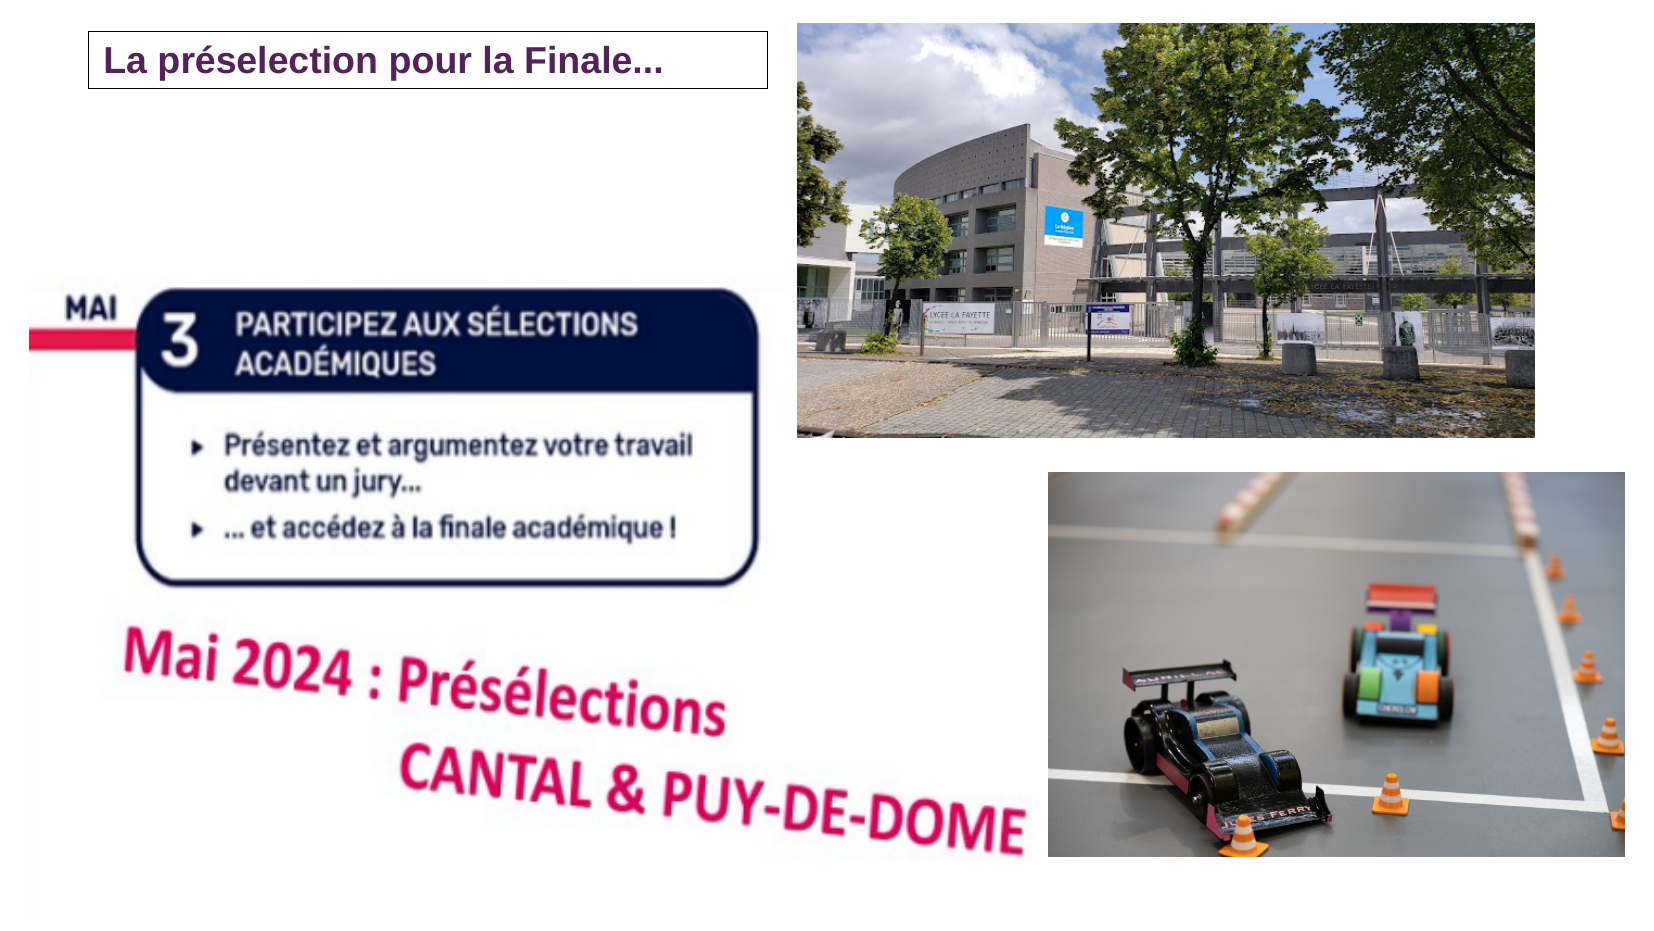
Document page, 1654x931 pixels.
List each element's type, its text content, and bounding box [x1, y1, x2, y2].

picture [29, 23, 1625, 916]
text_box La préselection pour la Finale... [88, 31, 768, 89]
